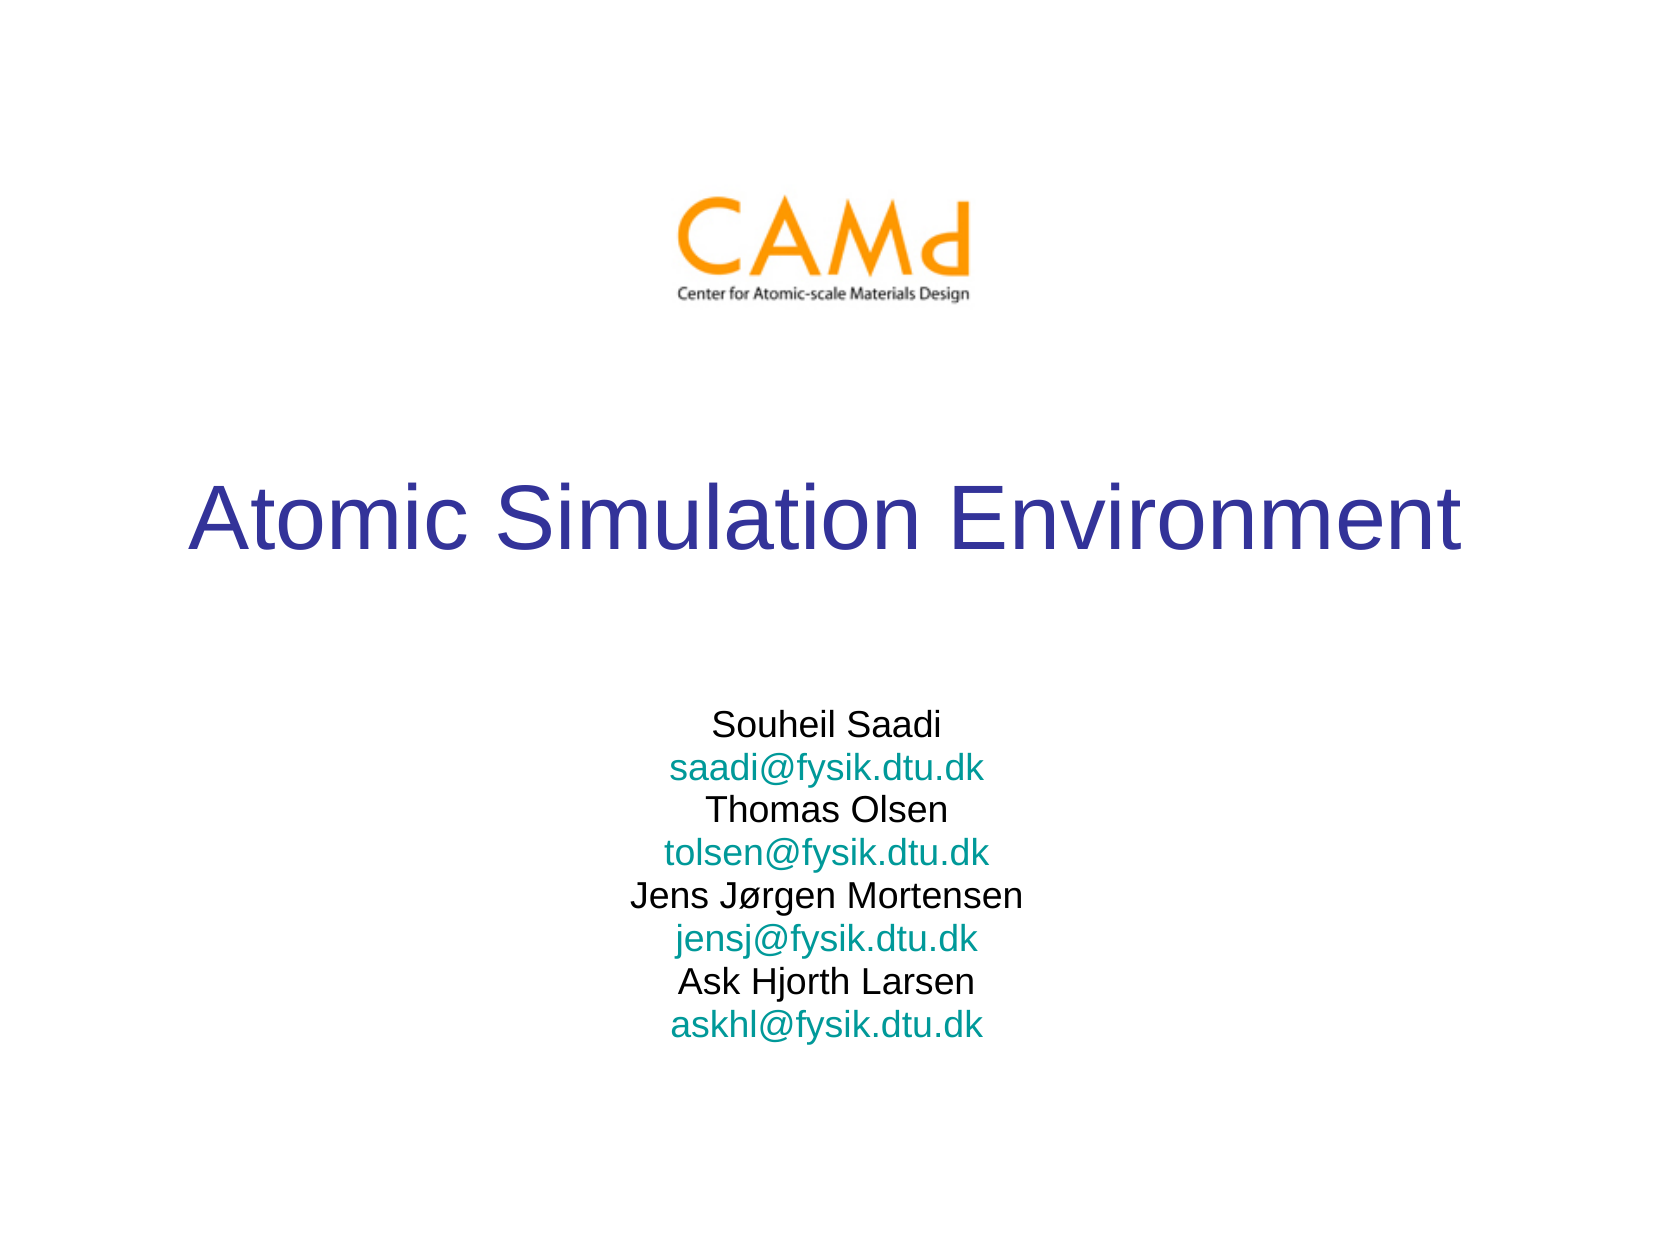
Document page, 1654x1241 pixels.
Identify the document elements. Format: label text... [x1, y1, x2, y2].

subtitle Souheil Saadi saadi@fysik.dtu.dk Thomas Olsen tolsen@fysik.dtu.dk Jens Jørgen Mortensen jensj@fysik.dtu.dk Ask Hjorth Larsen askhl@fysik.dtu.dk [248, 702, 1406, 1061]
picture [658, 171, 995, 334]
title Atomic Simulation Environment [124, 385, 1530, 652]
